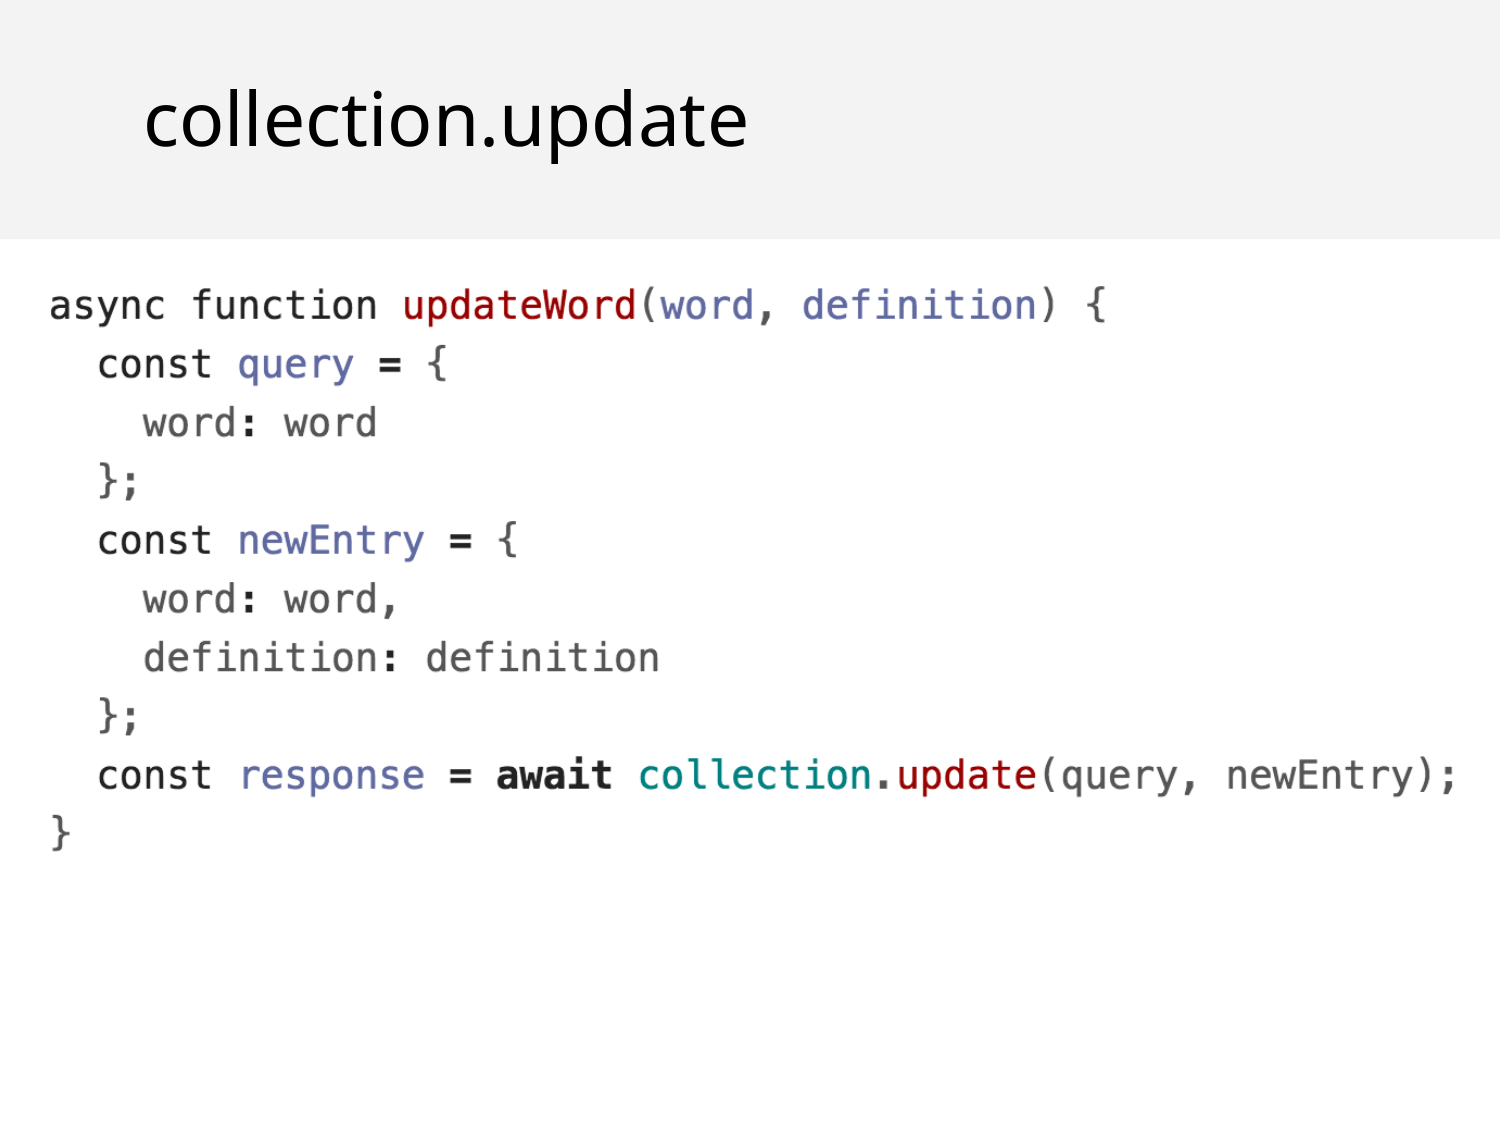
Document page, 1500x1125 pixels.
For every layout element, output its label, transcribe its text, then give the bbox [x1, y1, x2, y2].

title collection.update [128, 56, 1372, 183]
picture [24, 271, 1475, 891]
